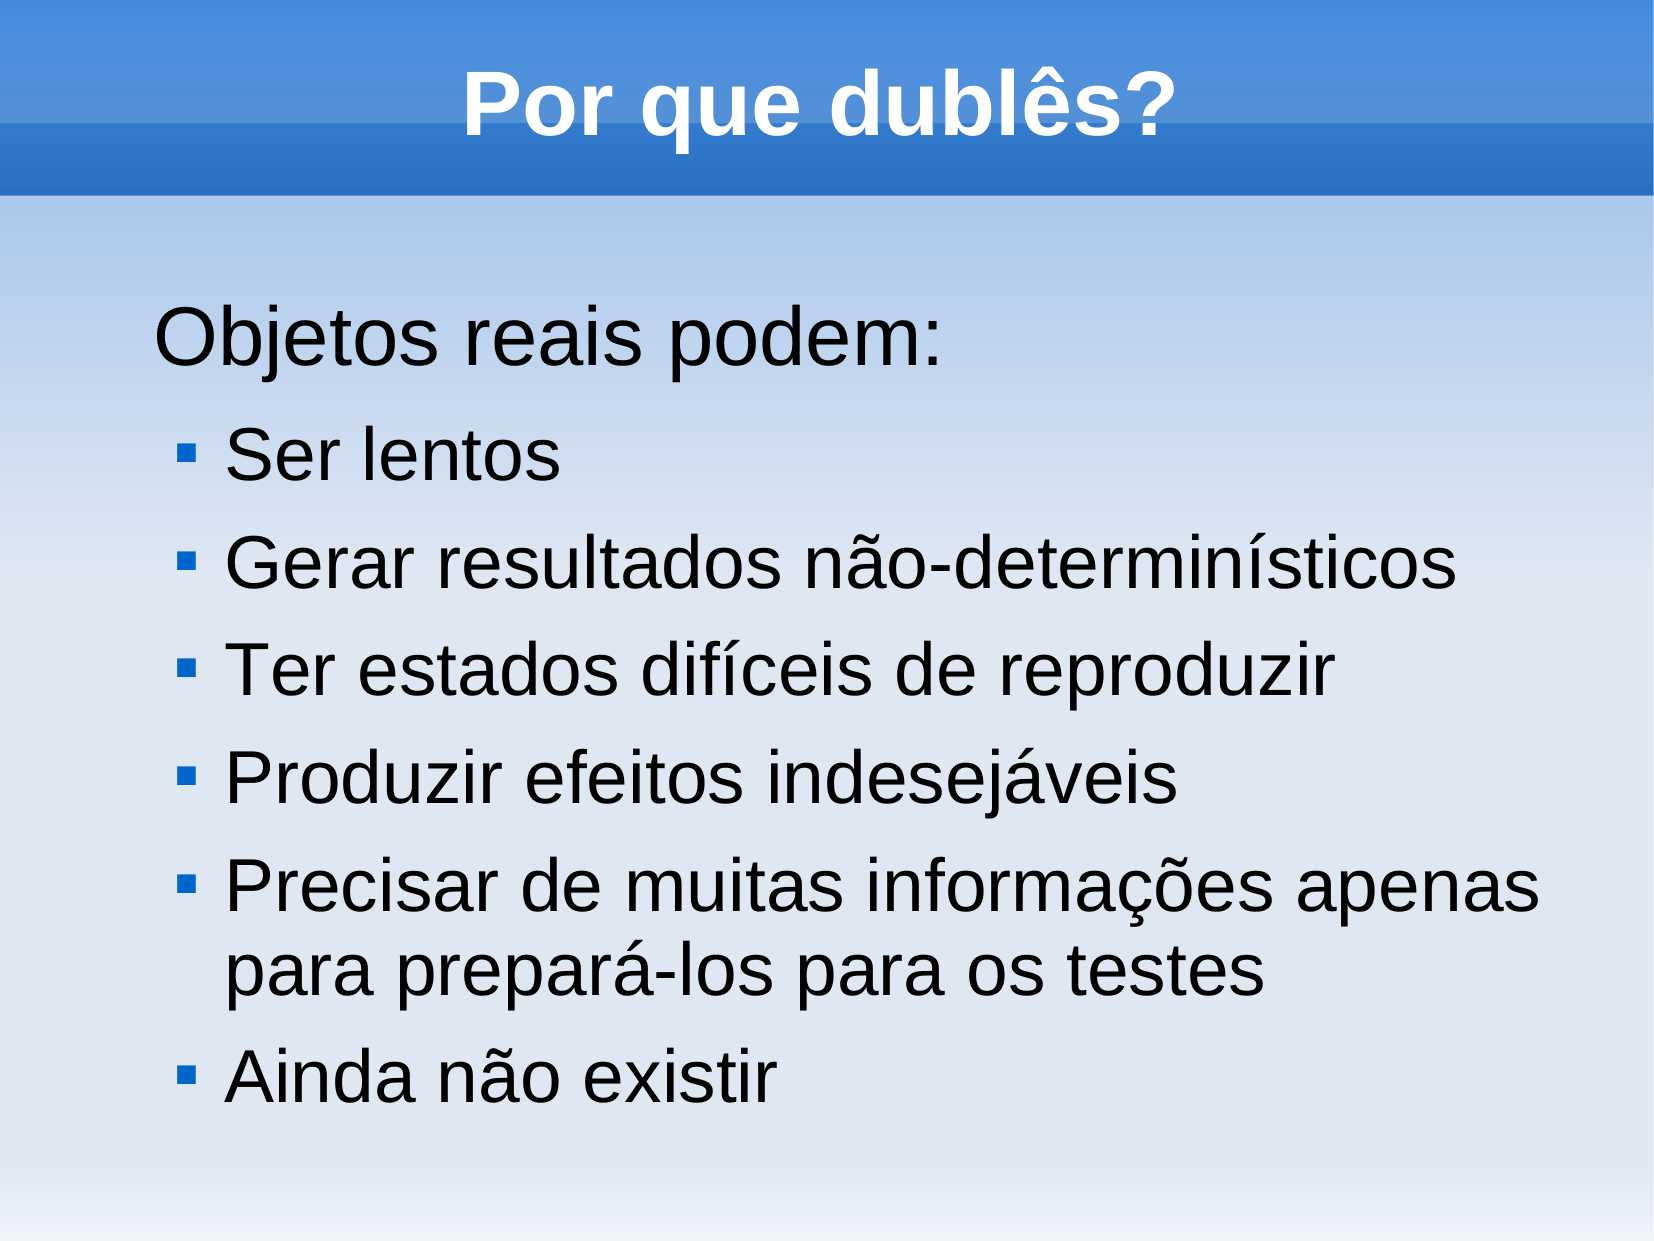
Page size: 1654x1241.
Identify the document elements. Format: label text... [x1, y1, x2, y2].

list Objetos reais podem: Ser lentos Gerar resultados não-determinísticos Ter estados difíceis de reproduzir Produzir efeitos indesejáveis Precisar de muitas informações apenas para prepará-los para os testes Ainda não existir [82, 290, 1571, 1119]
title Por que dublês? [76, 0, 1565, 208]
picture [0, 0, 1654, 1241]
